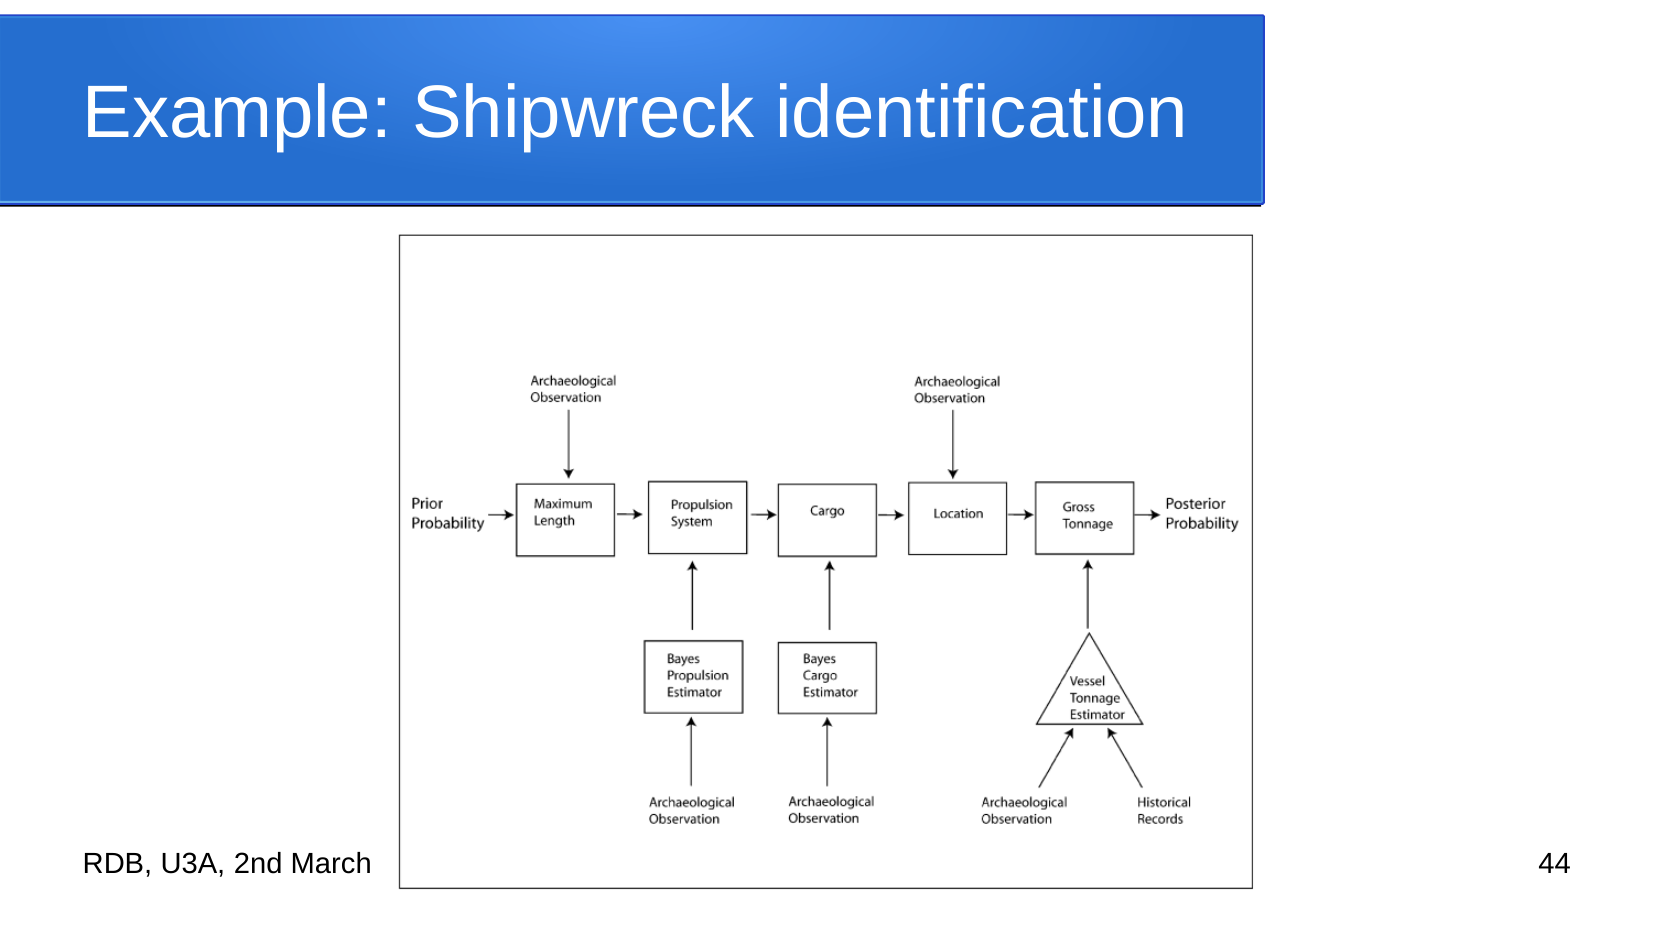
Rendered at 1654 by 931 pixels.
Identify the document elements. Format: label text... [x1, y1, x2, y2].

picture [389, 227, 1264, 901]
title Example: Shipwreck identification [82, 35, 1235, 189]
